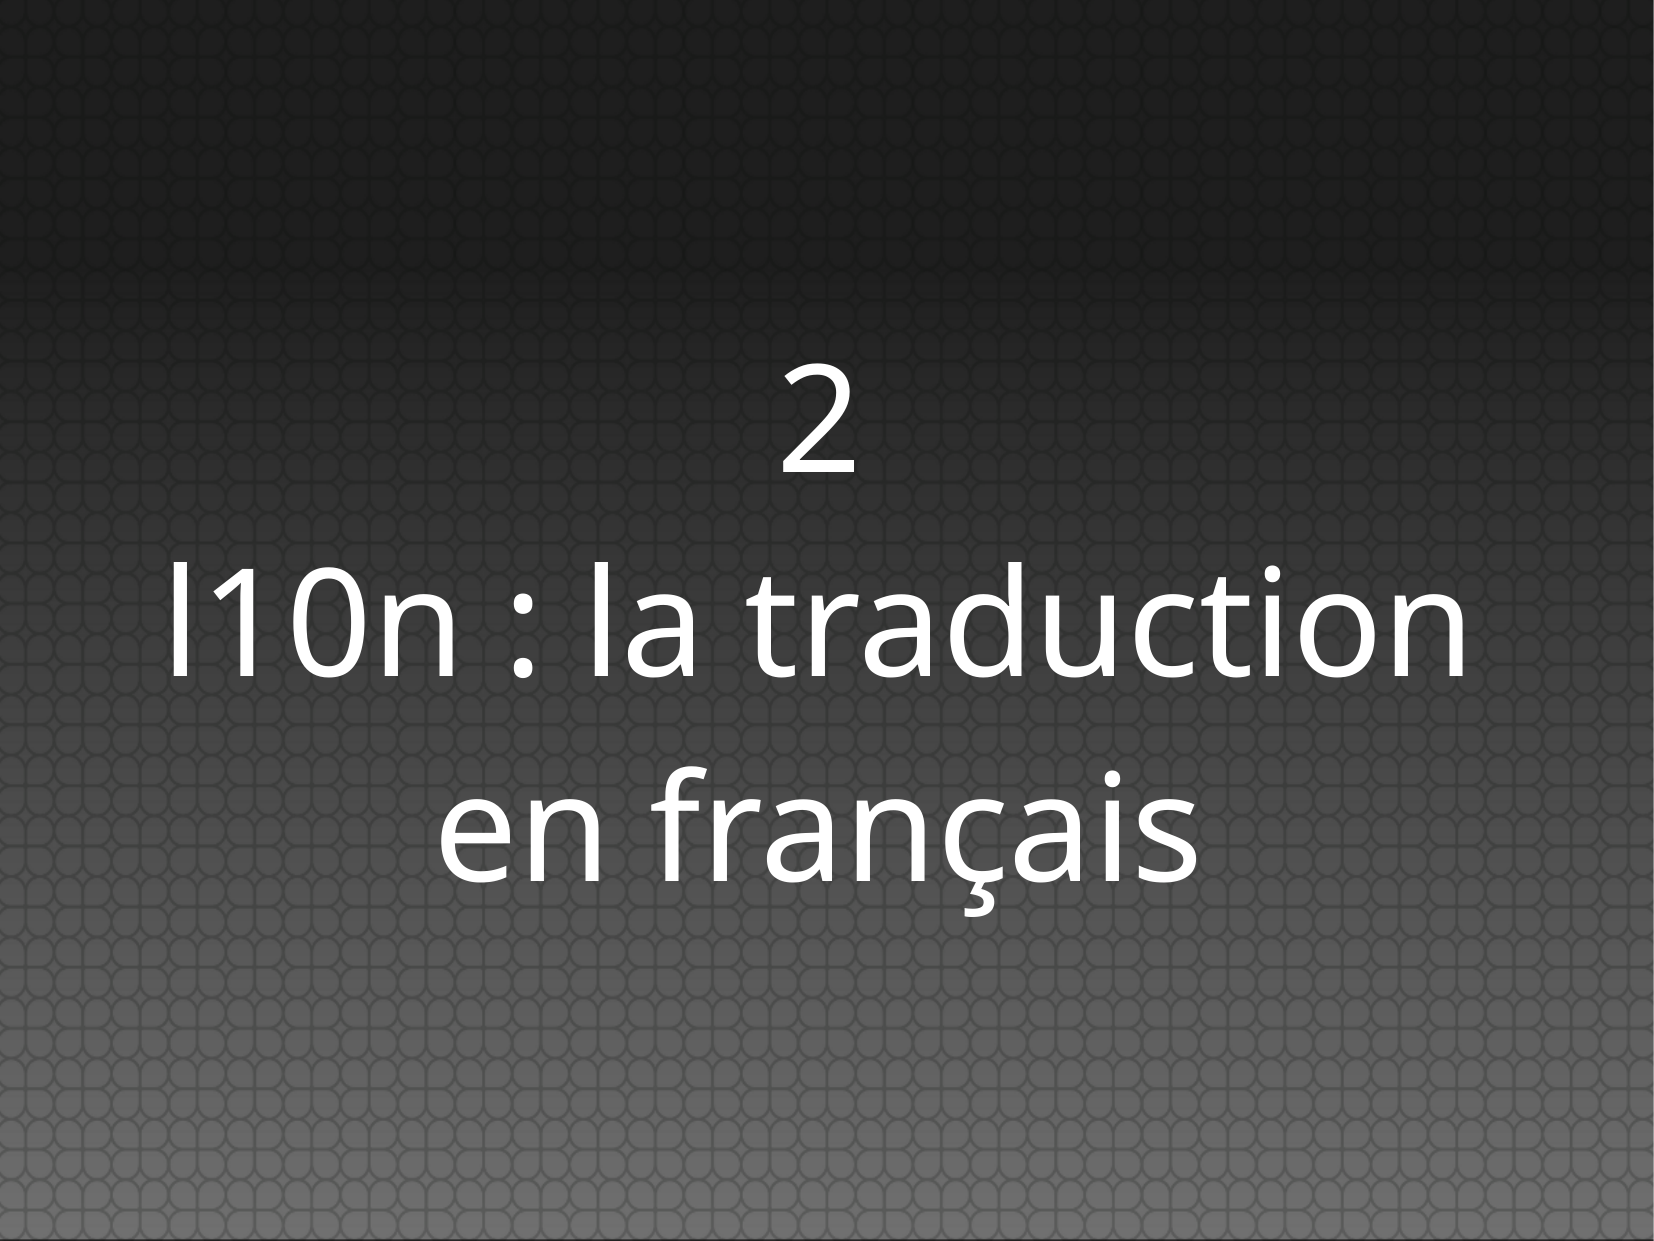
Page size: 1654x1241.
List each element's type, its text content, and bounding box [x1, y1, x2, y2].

title 2 l10n : la traduction en français [75, 390, 1564, 848]
picture [0, 0, 1654, 1241]
